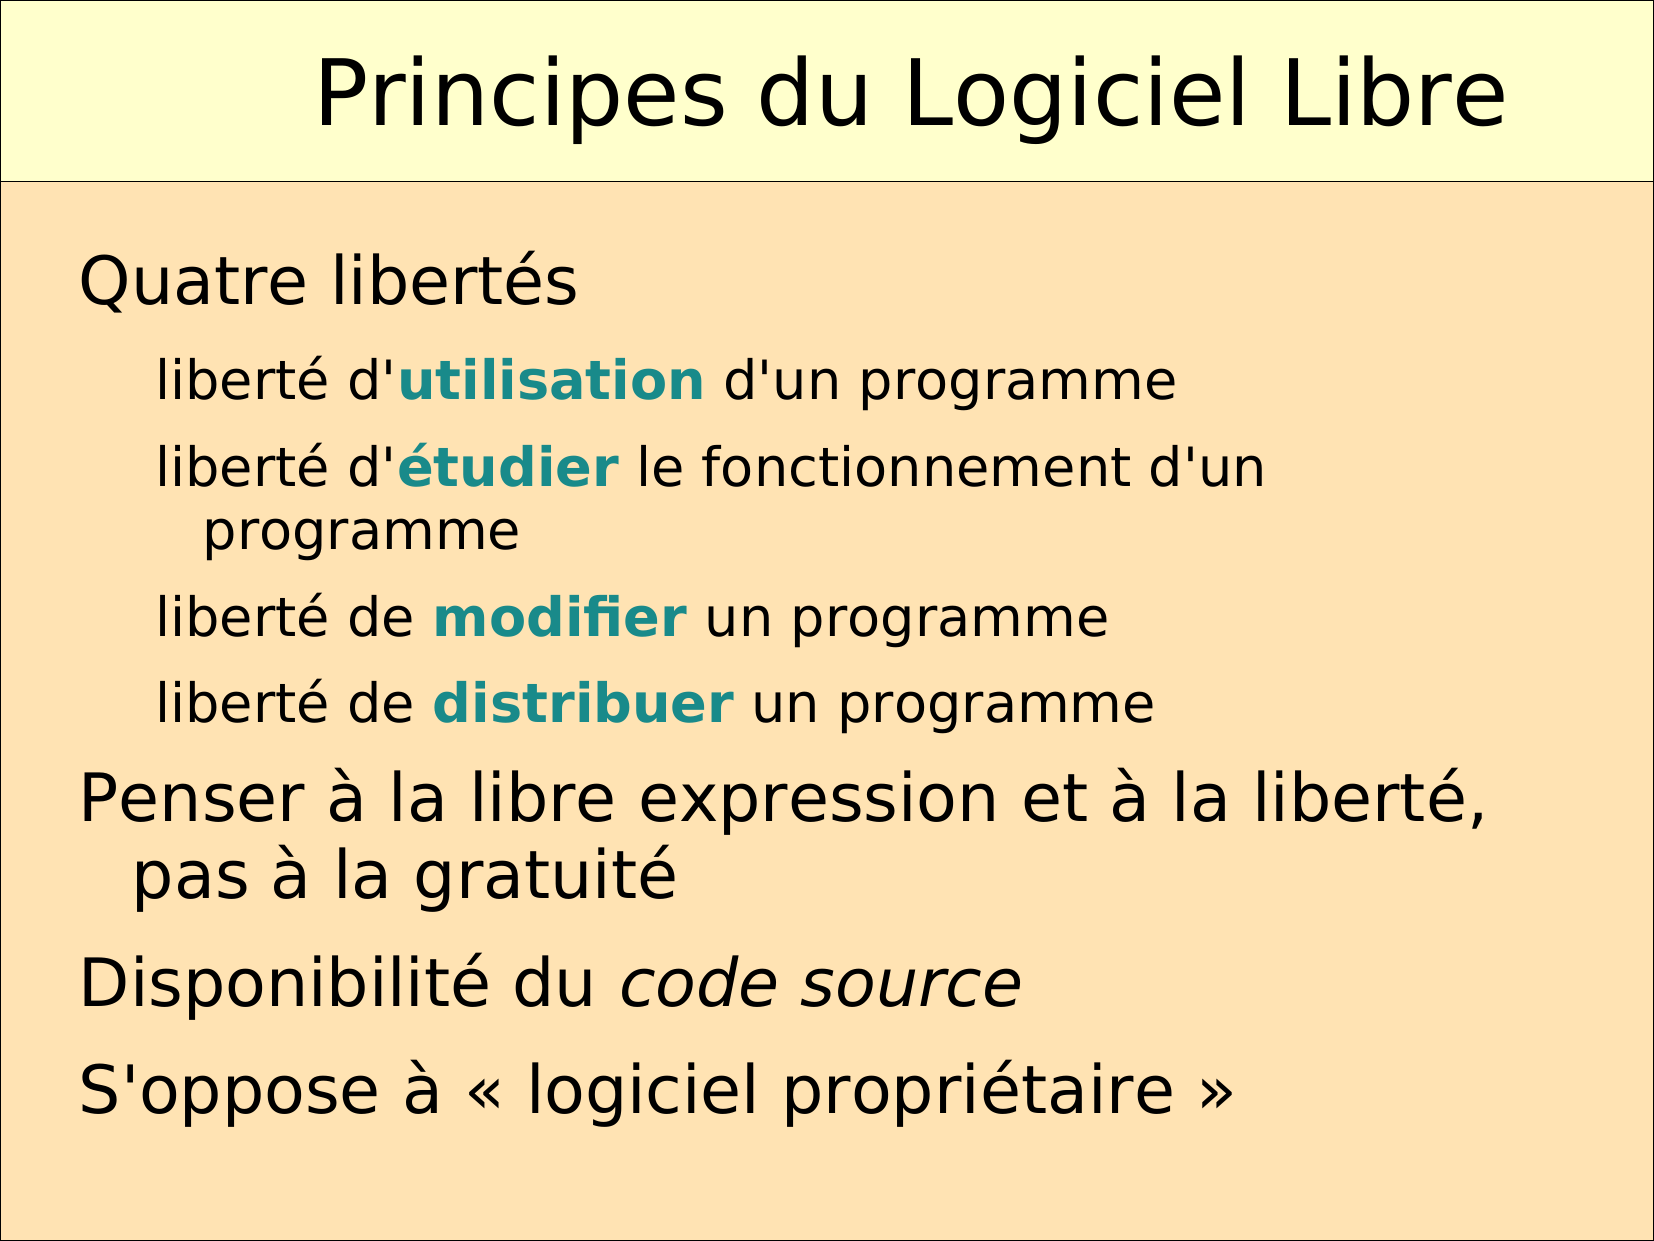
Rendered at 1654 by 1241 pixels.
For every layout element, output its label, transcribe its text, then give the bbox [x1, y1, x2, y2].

list Quatre libertés liberté d'utilisation d'un programme liberté d'étudier le fonctionnement d'un programme liberté de modifier un programme liberté de distribuer un programme Penser à la libre expression et à la liberté, pas à la gratuité Disponibilité du code source S'oppose à « logiciel propriétaire » [60, 242, 1550, 1130]
title Principes du Logiciel Libre [203, 39, 1620, 147]
